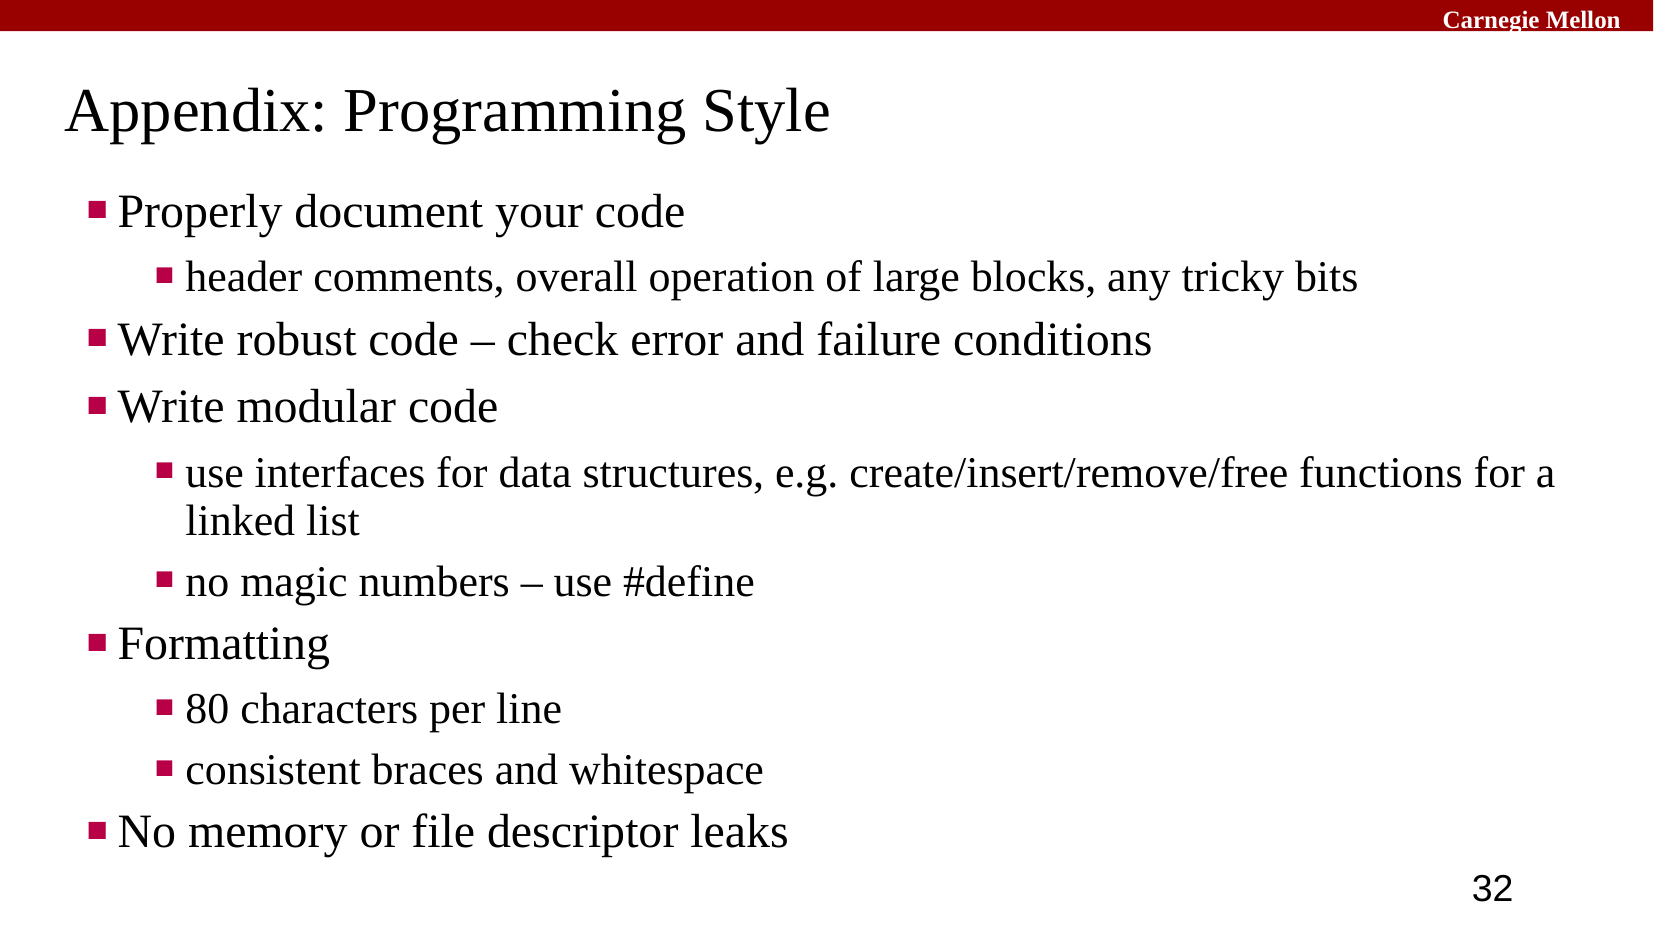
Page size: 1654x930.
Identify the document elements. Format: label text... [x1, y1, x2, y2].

list Properly document your code header comments, overall operation of large blocks, any tricky bits Write robust code – check error and failure conditions Write modular code use interfaces for data structures, e.g. create/insert/remove/free functions for a linked list no magic numbers – use #define Formatting 80 characters per line consistent braces and whitespace No memory or file descriptor leaks [71, 184, 1576, 859]
title Appendix: Programming Style [64, 58, 1576, 163]
